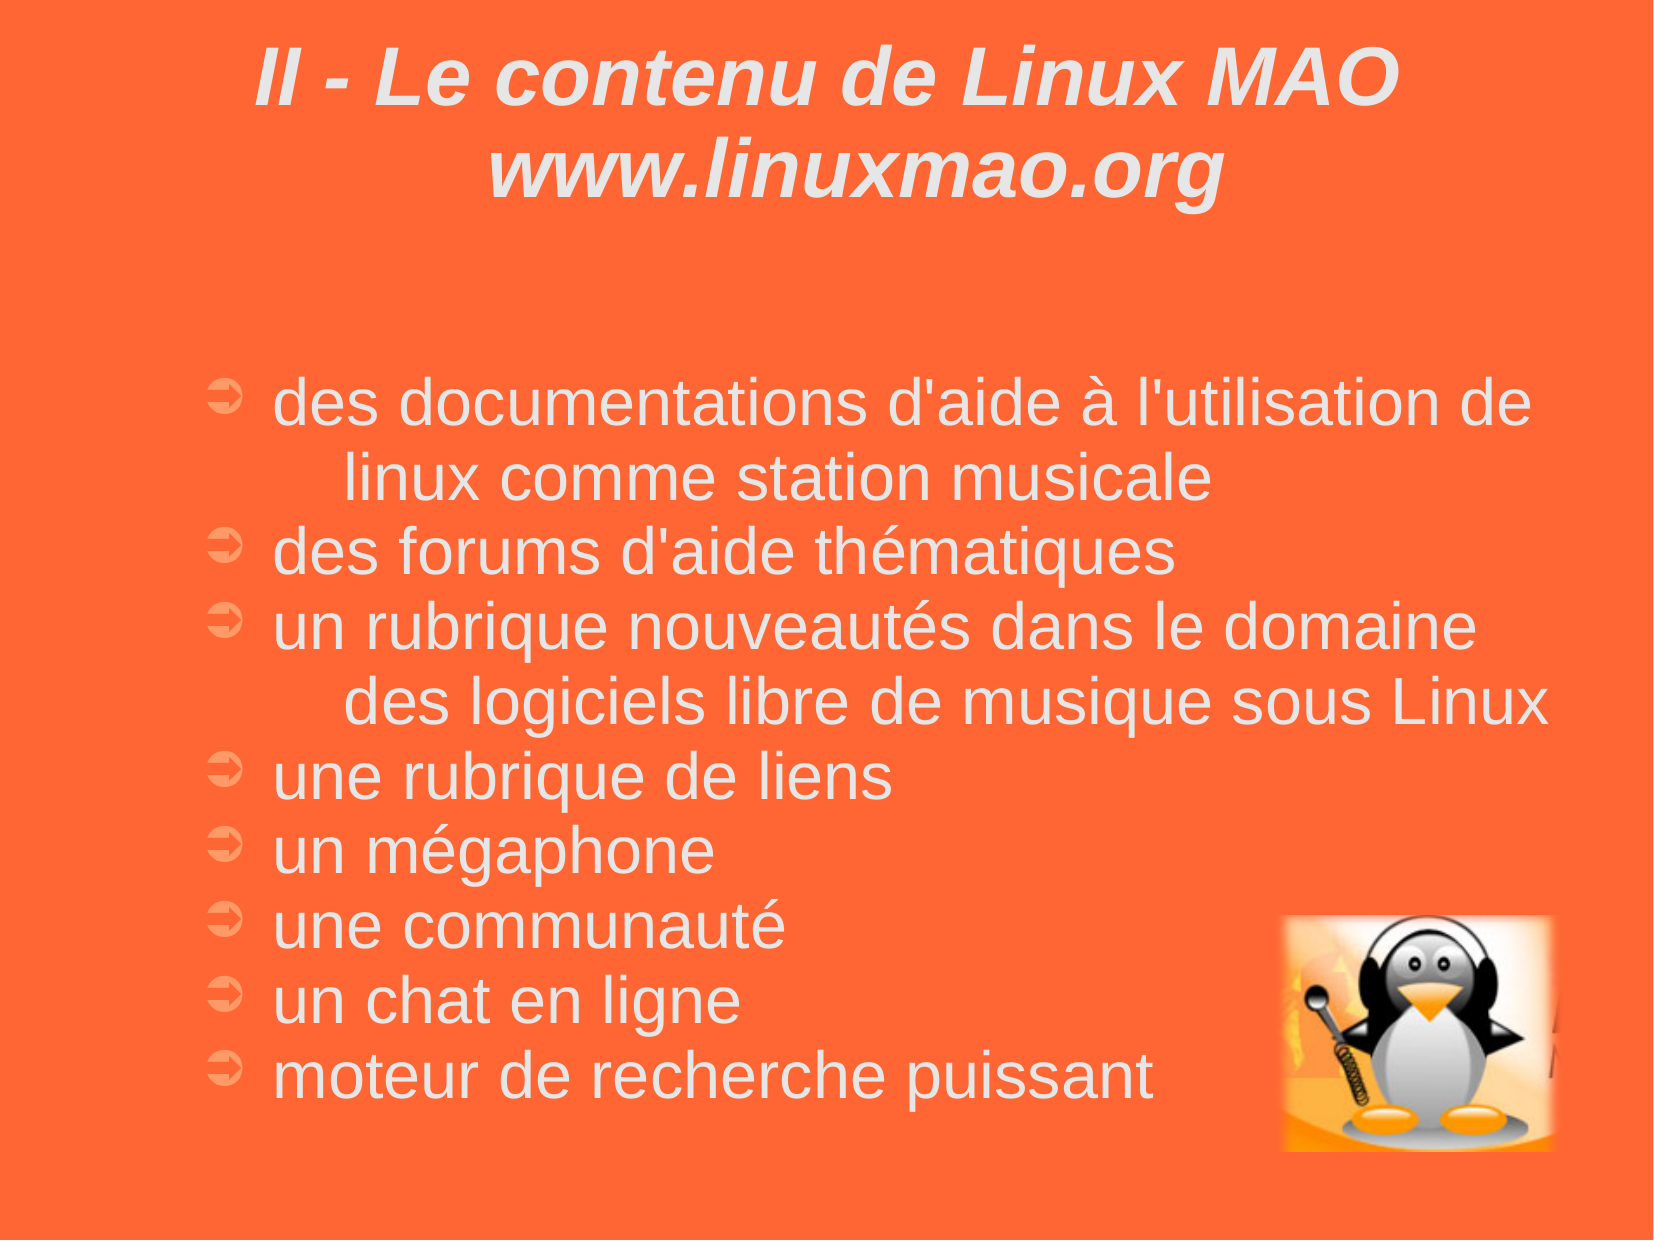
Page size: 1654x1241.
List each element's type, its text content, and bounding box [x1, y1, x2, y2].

list des documentations d'aide à l'utilisation de linux comme station musicale des forums d'aide thématiques un rubrique nouveautés dans le domaine des logiciels libre de musique sous Linux une rubrique de liens un mégaphone une communauté un chat en ligne moteur de recherche puissant [178, 364, 1570, 1198]
title II - Le contenu de Linux MAO www.linuxmao.org [121, 15, 1534, 231]
